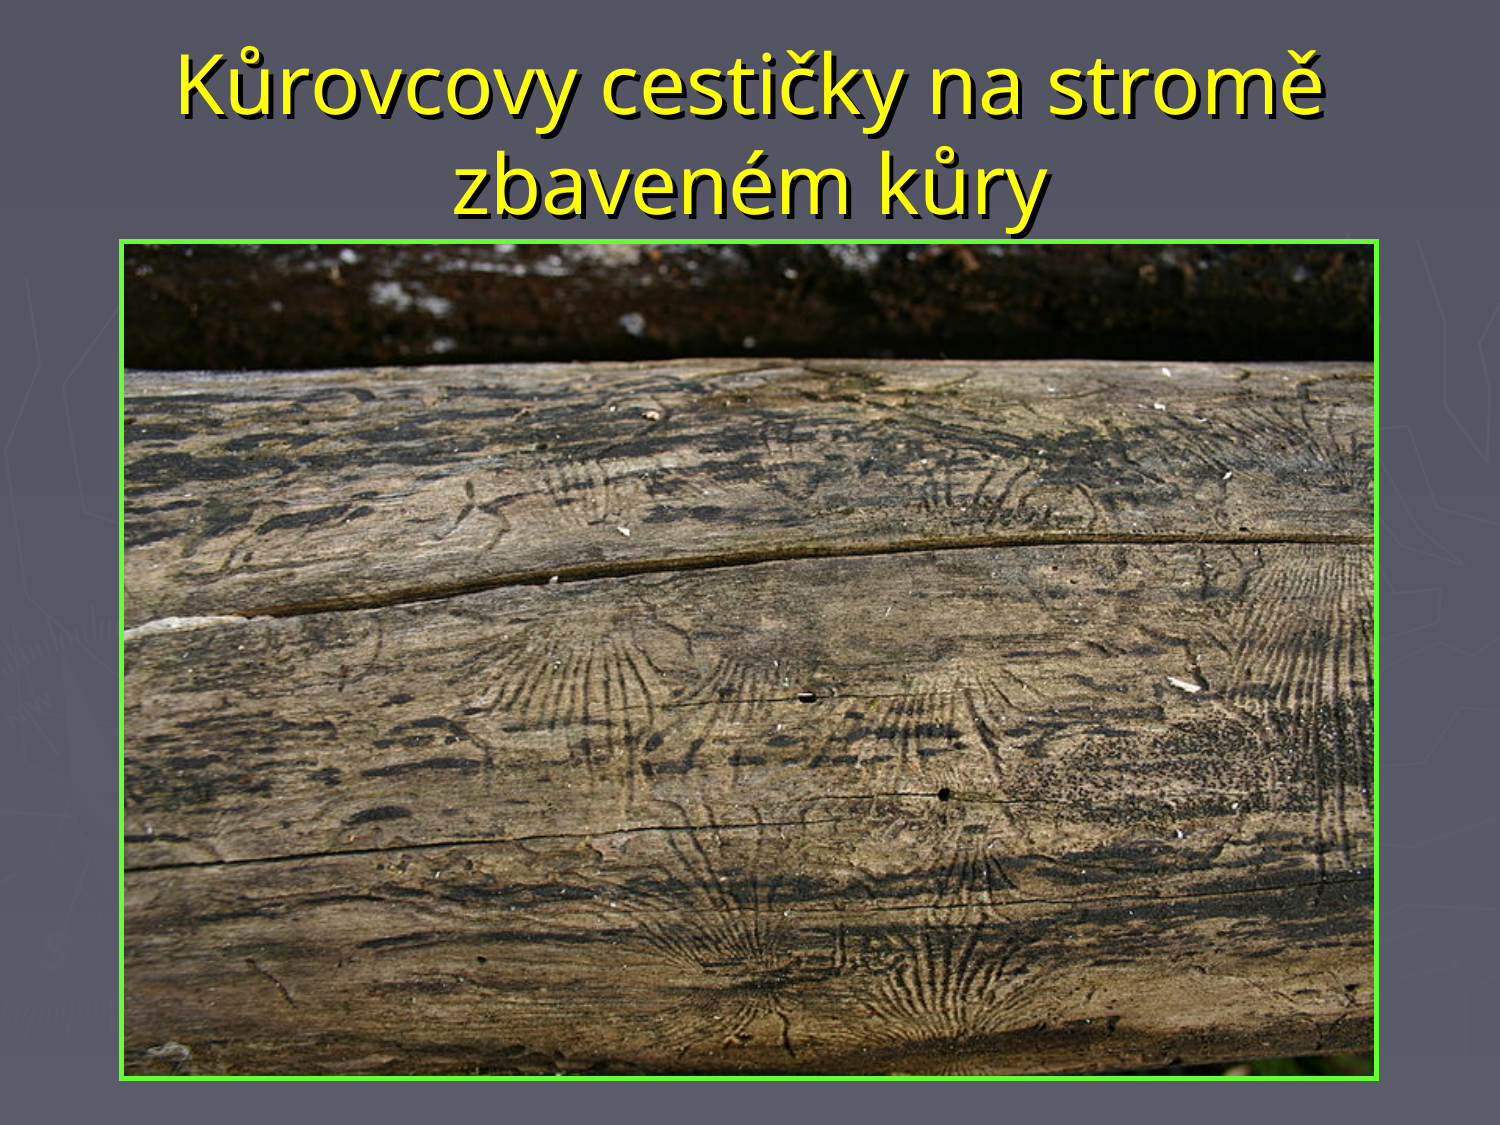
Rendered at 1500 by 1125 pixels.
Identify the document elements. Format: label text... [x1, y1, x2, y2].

picture [123, 243, 1374, 1077]
title Kůrovcovy cestičky na stromě zbaveném kůry [49, 23, 1451, 239]
